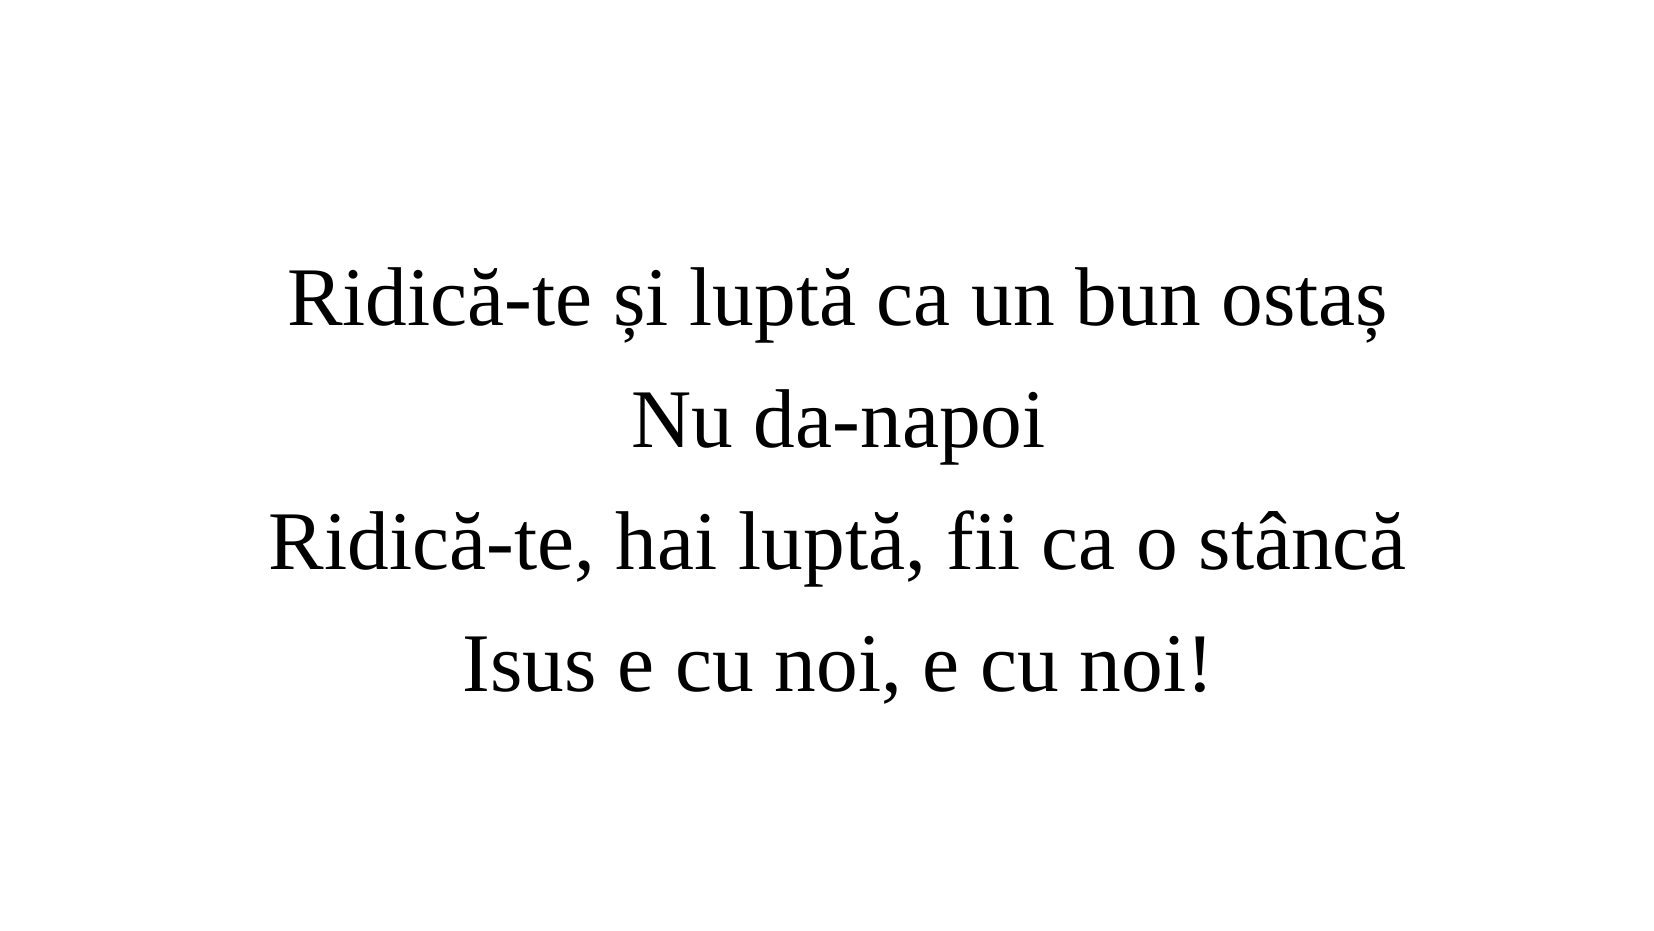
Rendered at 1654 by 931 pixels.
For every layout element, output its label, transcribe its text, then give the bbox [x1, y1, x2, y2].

subtitle Ridică-te și luptă ca un bun ostaș Nu da-napoi Ridică-te, hai luptă, fii ca o stâncă Isus e cu noi, e cu noi! [141, 238, 1536, 713]
